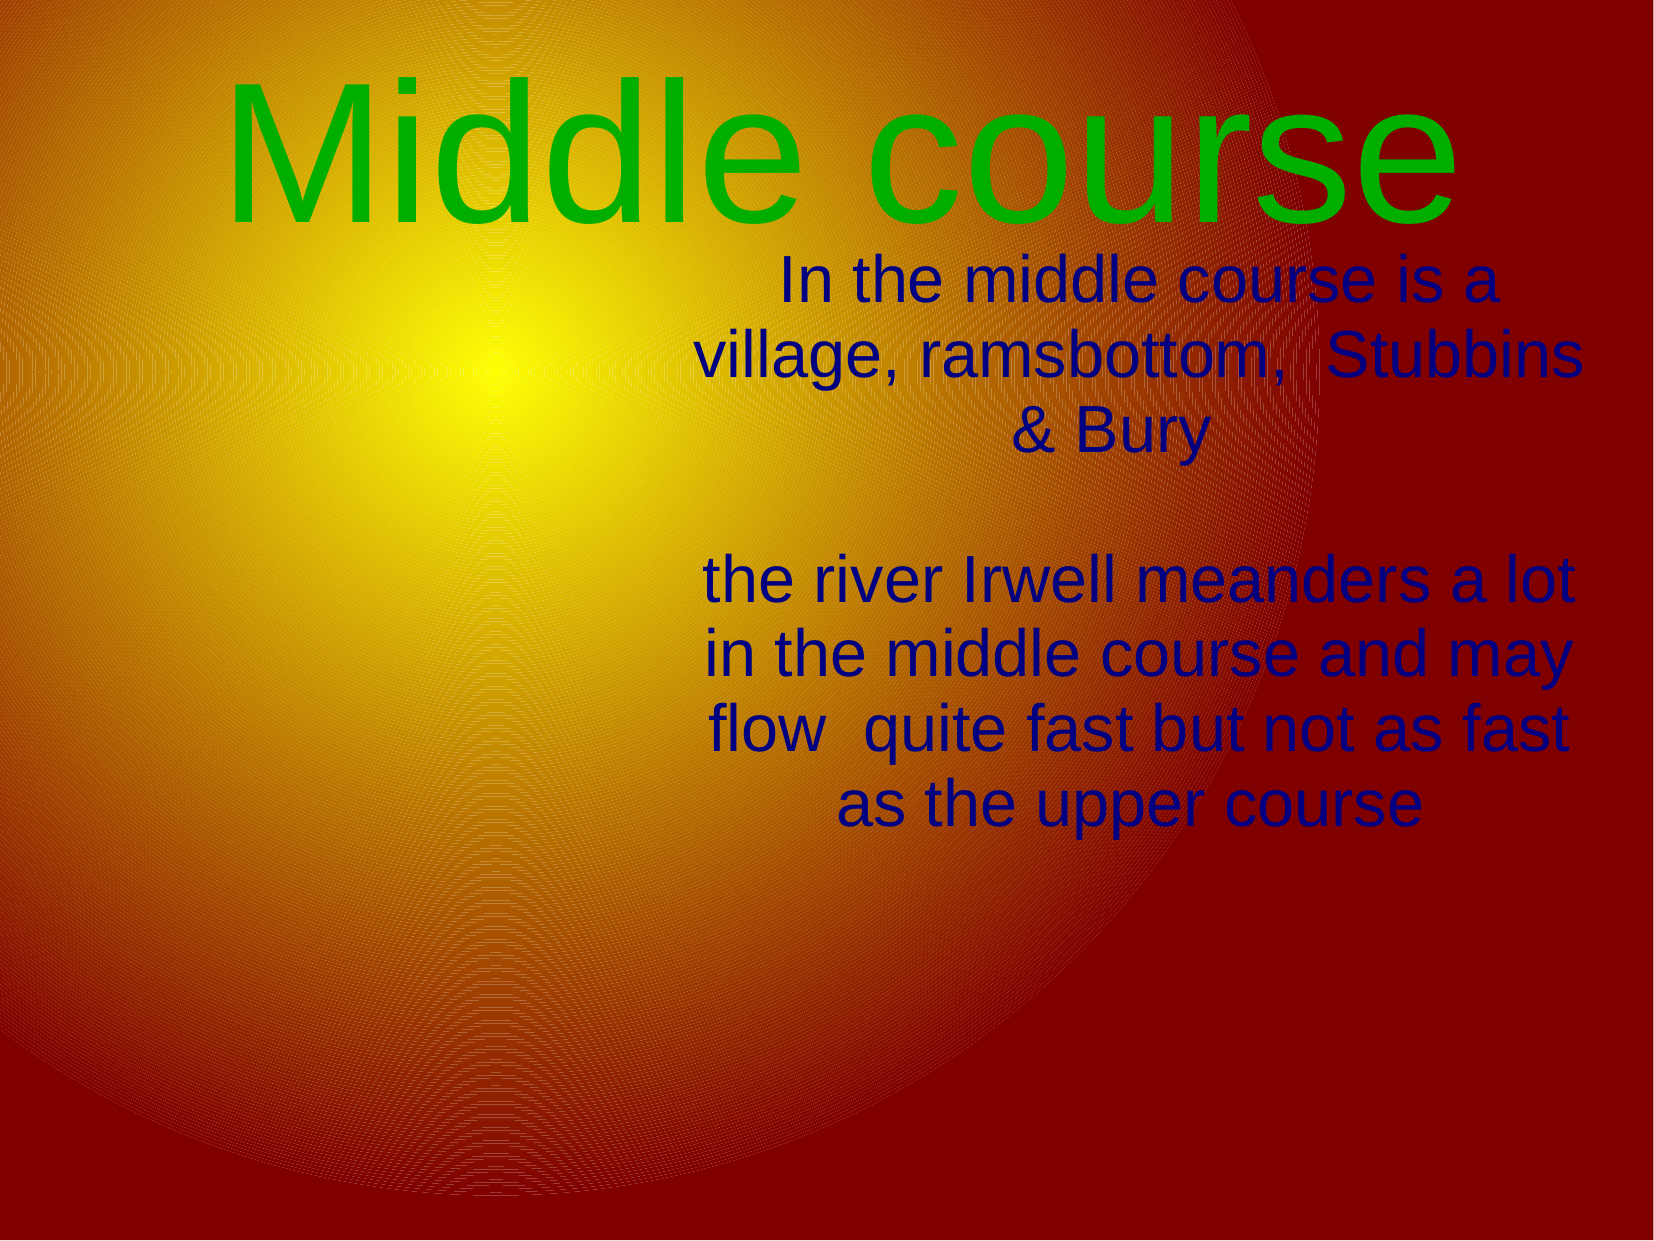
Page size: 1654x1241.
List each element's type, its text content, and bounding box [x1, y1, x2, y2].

subtitle In the middle course is a village, ramsbottom, Stubbins & Bury the river Irwell meanders a lot in the middle course and may flow quite fast but not as fast as the upper course [679, 242, 1601, 916]
title Middle course [82, 41, 1571, 265]
